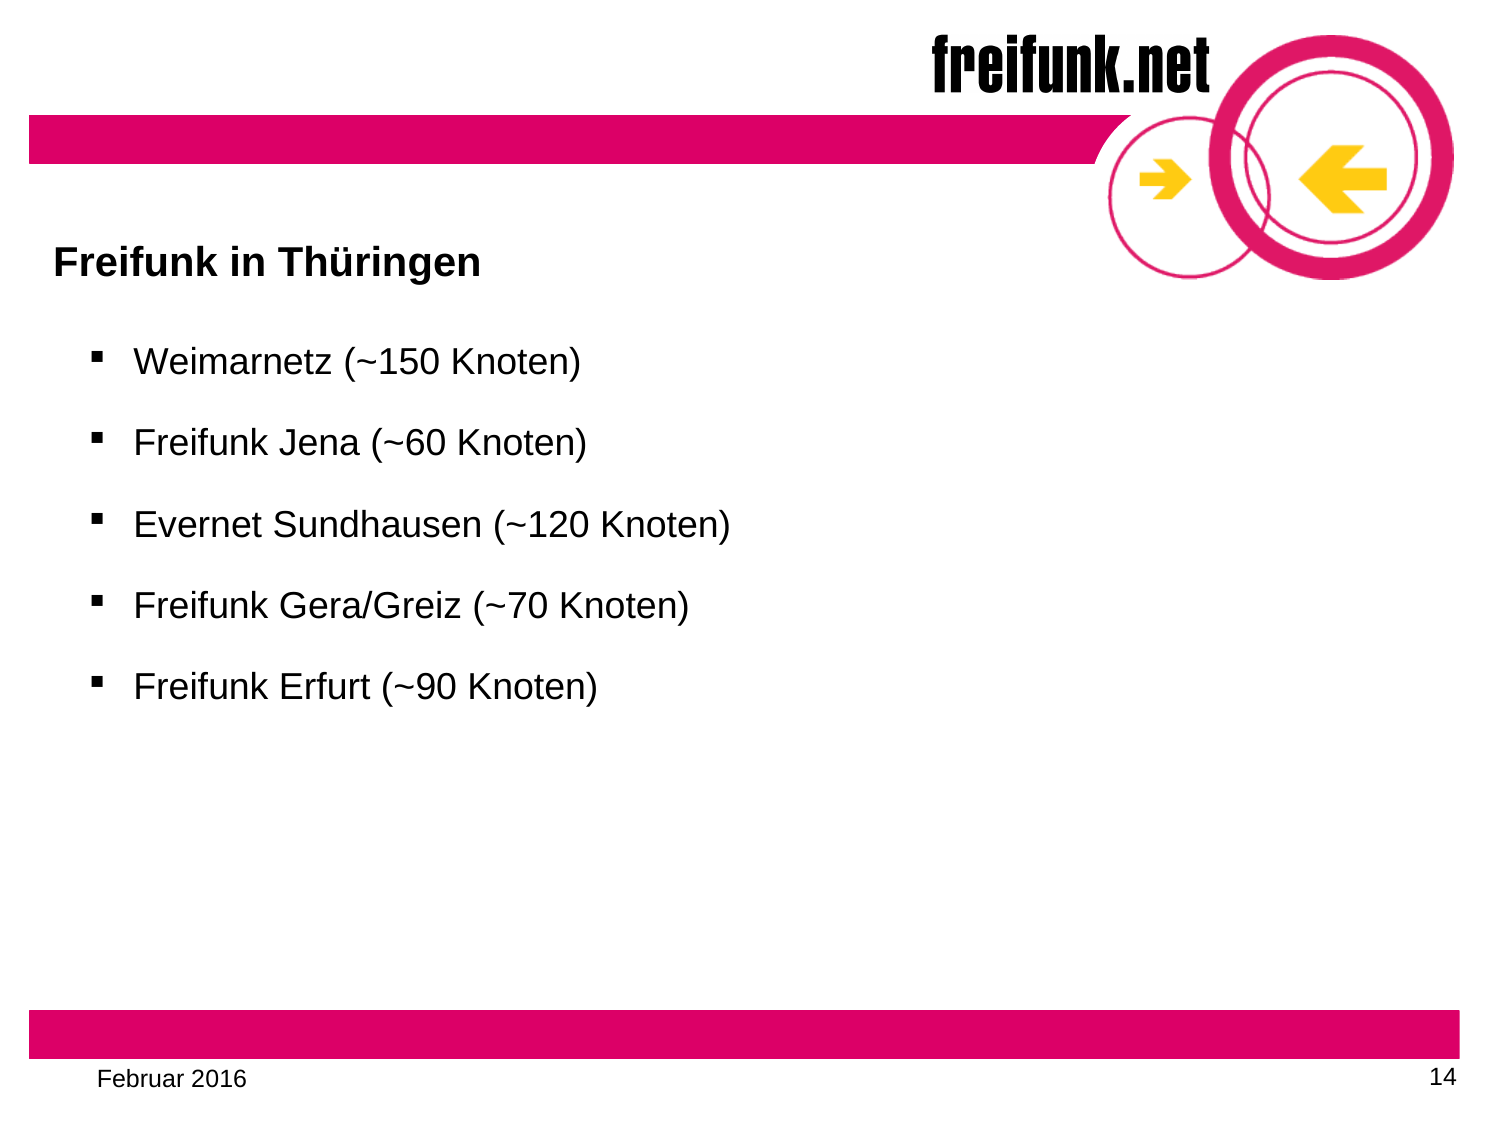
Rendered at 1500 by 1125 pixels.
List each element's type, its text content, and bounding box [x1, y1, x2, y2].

text_box Weimarnetz (~150 Knoten) Freifunk Jena (~60 Knoten) Evernet Sundhausen (~120 Knoten) Freifunk Gera/Greiz (~70 Knoten) Freifunk Erfurt (~90 Knoten) [59, 337, 1288, 976]
text_box Freifunk in Thüringen [53, 235, 1046, 395]
picture [932, 34, 1454, 280]
